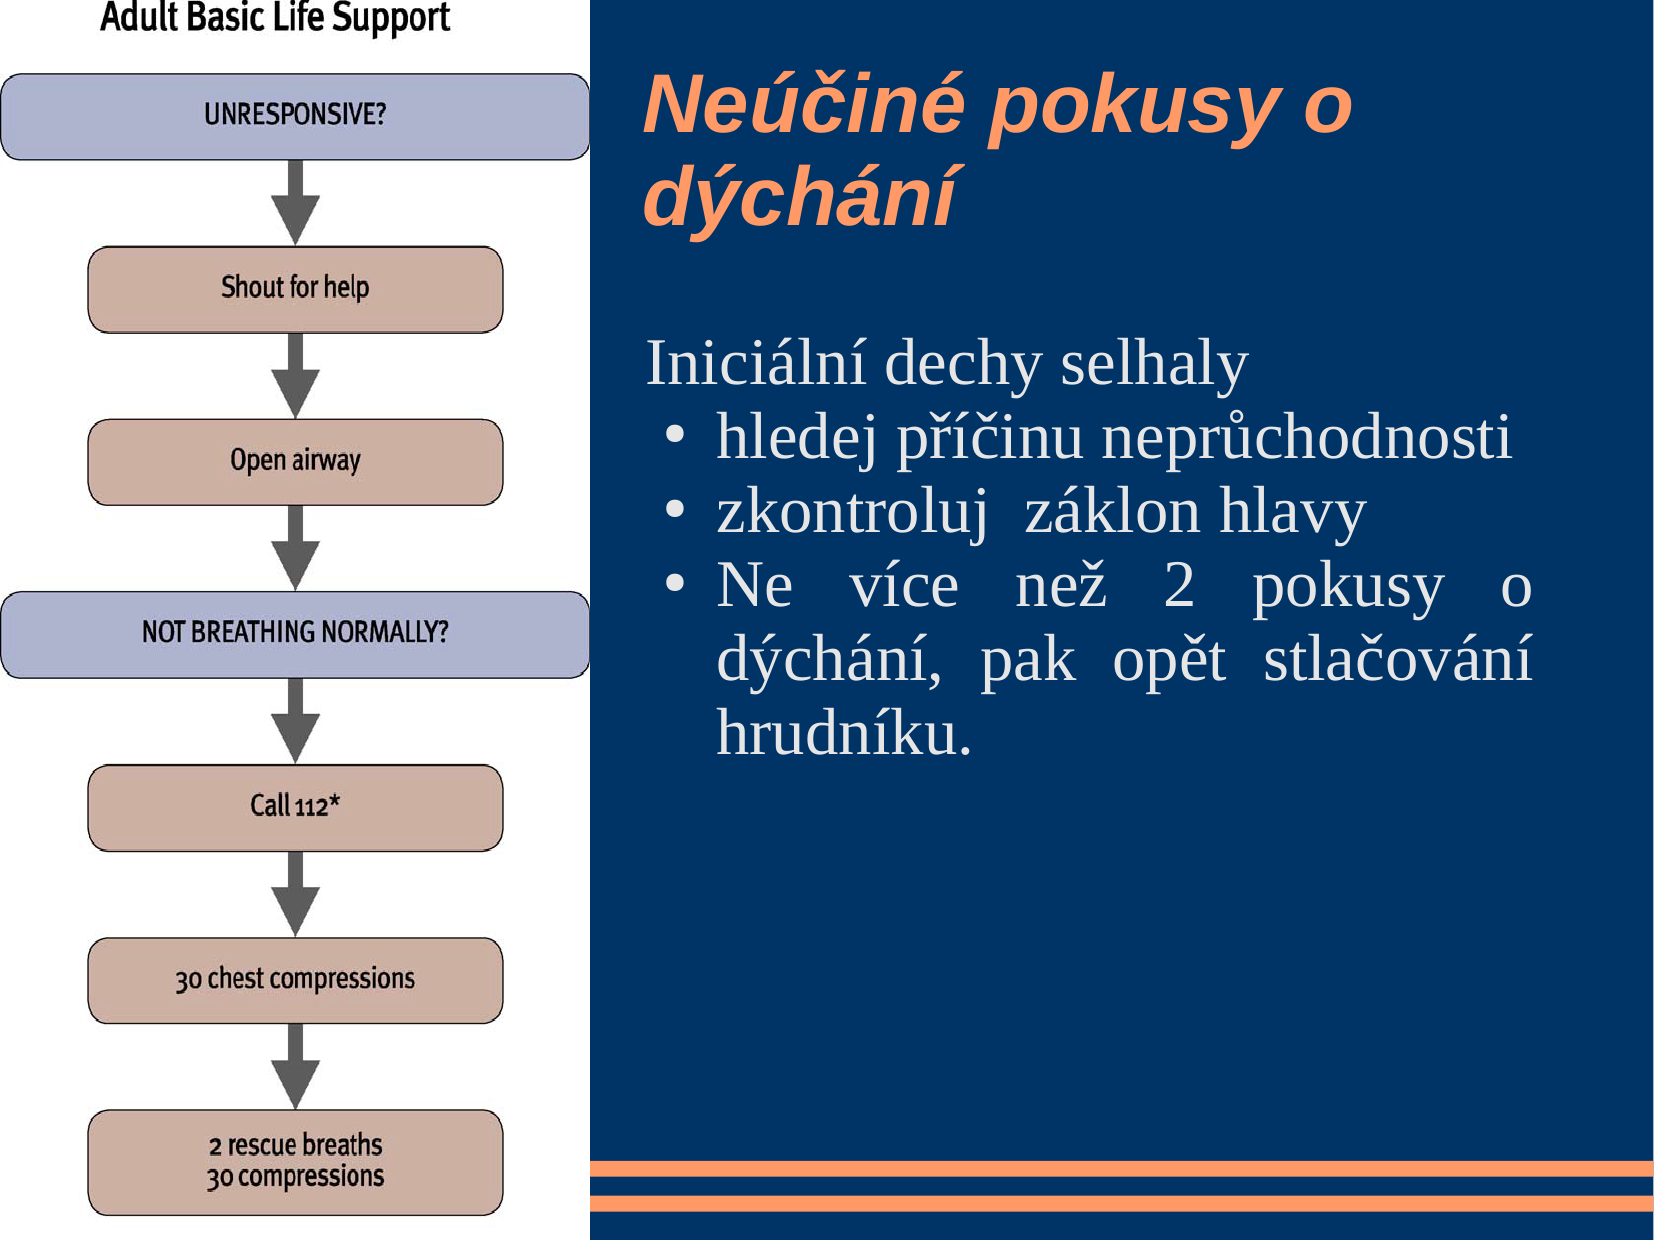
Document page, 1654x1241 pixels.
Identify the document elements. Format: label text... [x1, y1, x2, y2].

picture [0, 0, 590, 1241]
title Neúčiné pokusy o dýchání [642, 46, 1534, 254]
list Iniciální dechy selhaly hledej příčinu neprůchodnosti zkontroluj záklon hlavy Ne více než 2 pokusy o dýchání, pak opět stlačování hrudníku. [645, 324, 1536, 1135]
